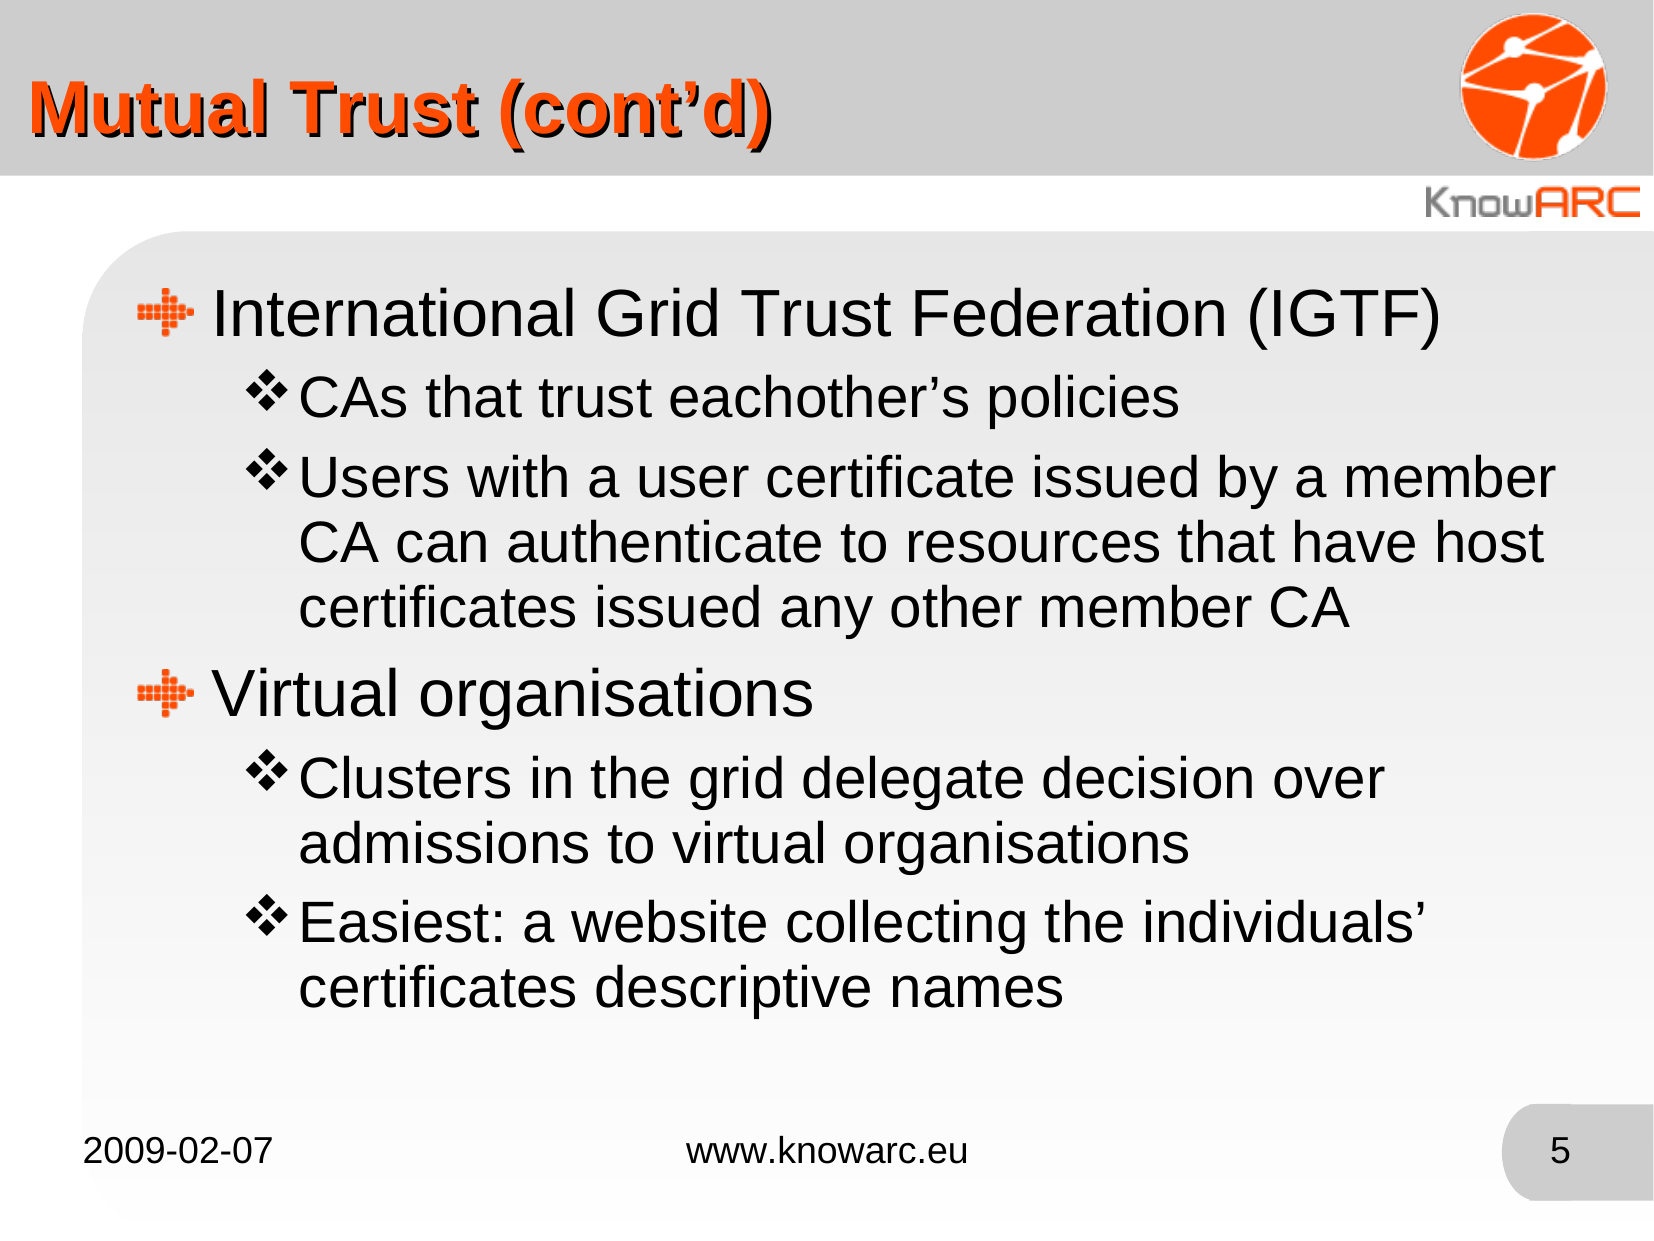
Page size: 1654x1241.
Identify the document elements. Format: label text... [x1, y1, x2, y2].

list International Grid Trust Federation (IGTF) CAs that trust eachother’s policies Users with a user certificate issued by a member CA can authenticate to resources that have host certificates issued any other member CA Virtual organisations Clusters in the grid delegate decision over admissions to virtual organisations Easiest: a website collecting the individuals’ certificates descriptive names [137, 275, 1571, 1021]
picture [1426, 13, 1640, 217]
title Mutual Trust (cont’d) [27, 0, 1365, 216]
